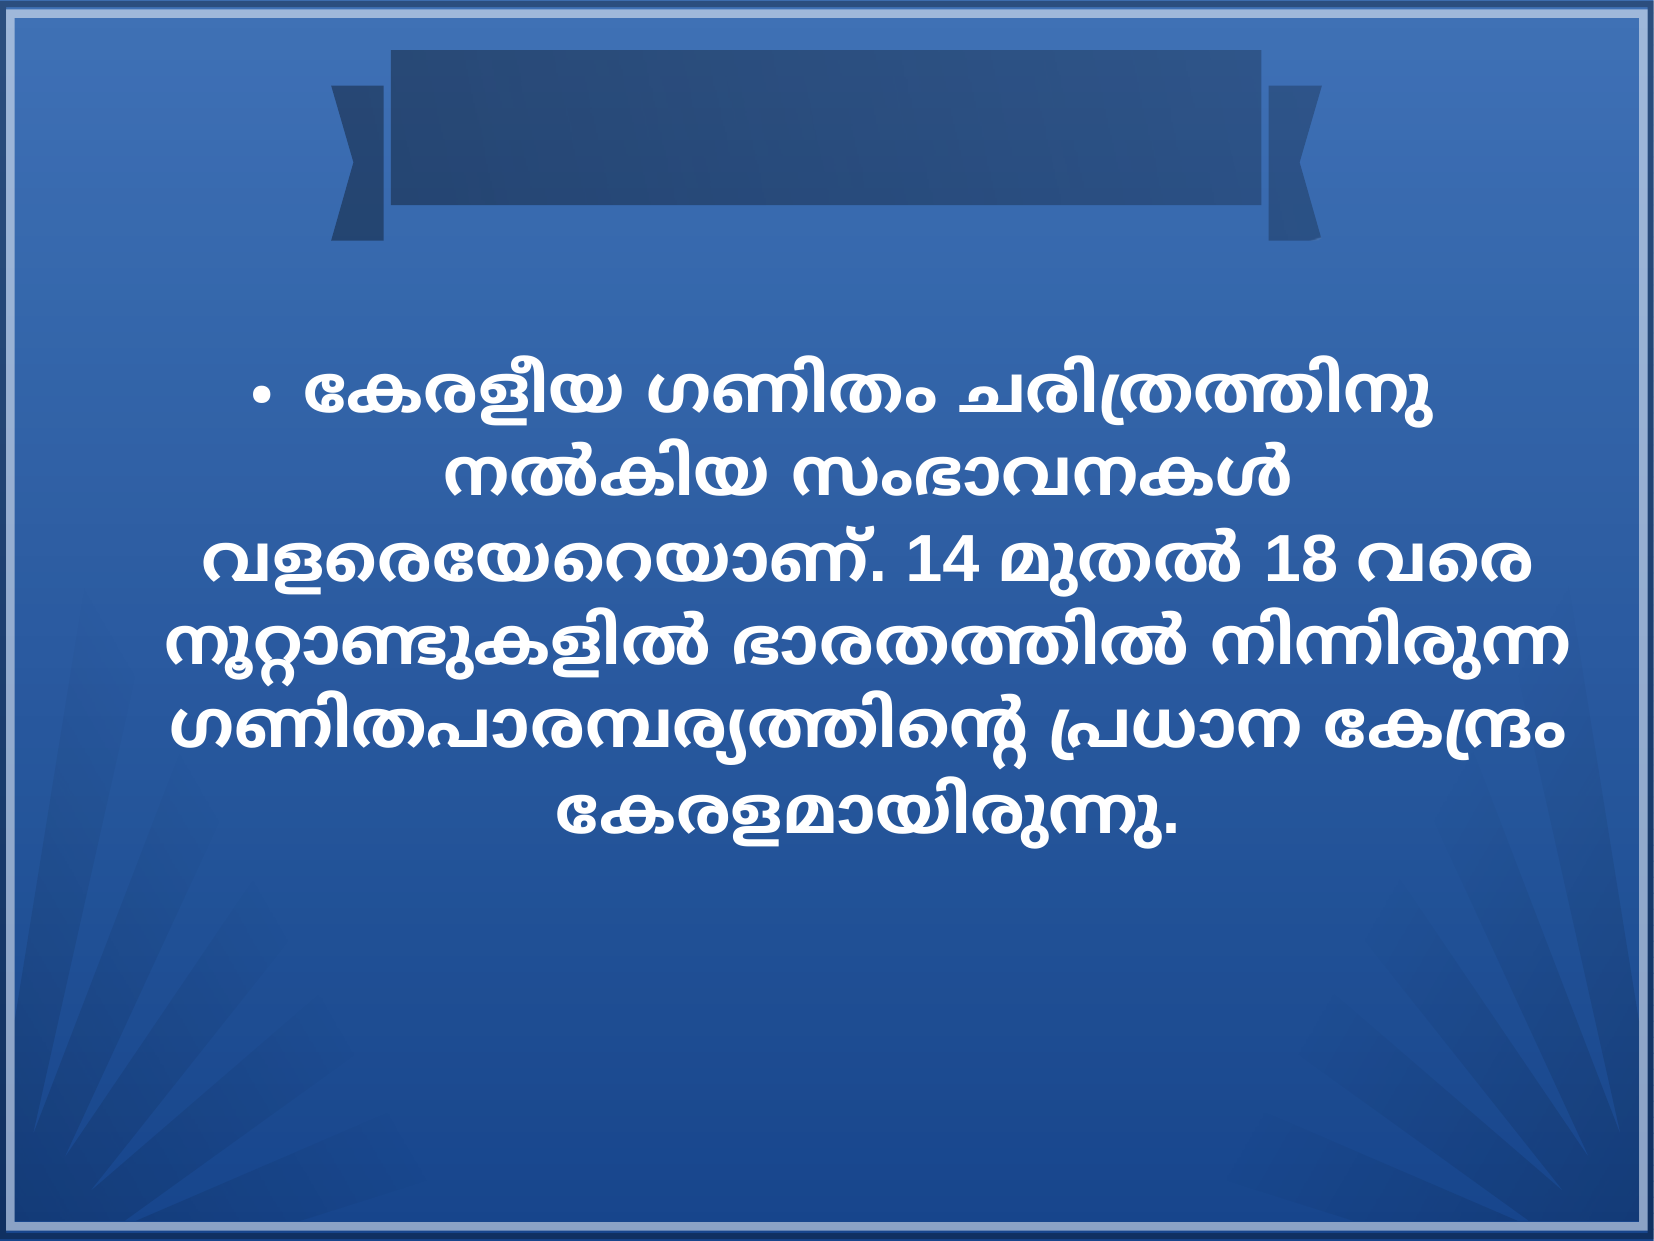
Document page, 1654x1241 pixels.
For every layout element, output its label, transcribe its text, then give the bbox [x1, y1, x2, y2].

list കേരളീയ ഗണിതം ചരിത്രത്തിനു നൽകിയ സംഭാവനകൾ വളരെയേറെയാണ്‌. 14 മുതൽ 18 വരെ നൂറ്റാണ്ടുകളിൽ ഭാരതത്തിൽ നിന്നിരുന്ന ഗണിതപാരമ്പര്യത്തിന്റെ പ്രധാന കേന്ദ്രം കേരളമായിരുന്നു. [88, 354, 1577, 1241]
